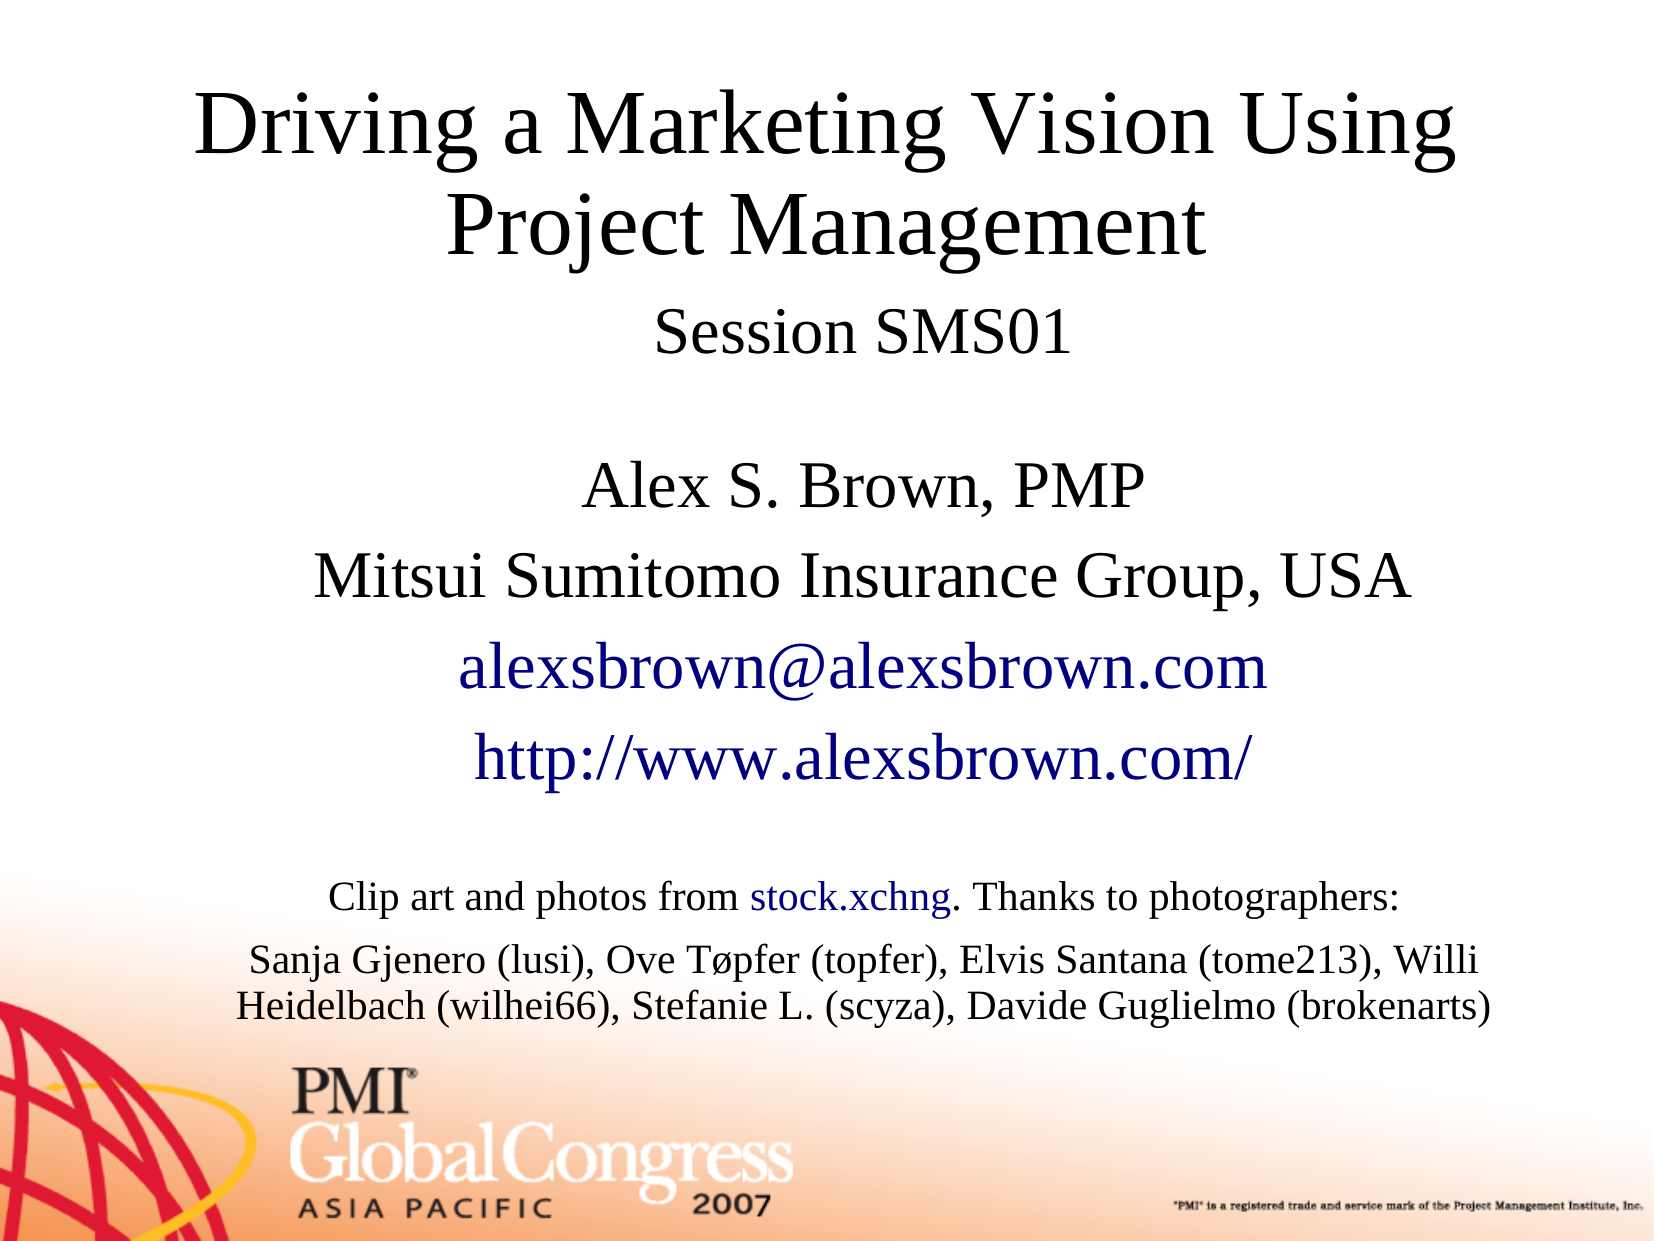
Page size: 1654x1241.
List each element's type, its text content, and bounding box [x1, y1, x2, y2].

picture [0, 0, 1654, 1241]
subtitle Session SMS01 Alex S. Brown, PMP Mitsui Sumitomo Insurance Group, USA alexsbrown@alexsbrown.com http://www.alexsbrown.com/ Clip art and photos from stock.xchng. Thanks to photographers: Sanja Gjenero (lusi), Ove Tøpfer (topfer), Elvis Santana (tome213), Willi Heidelbach (wilhei66), Stefanie L. (scyza), Davide Guglielmo (brokenarts) [124, 289, 1530, 1034]
title Driving a Marketing Vision Using Project Management [124, 71, 1530, 275]
